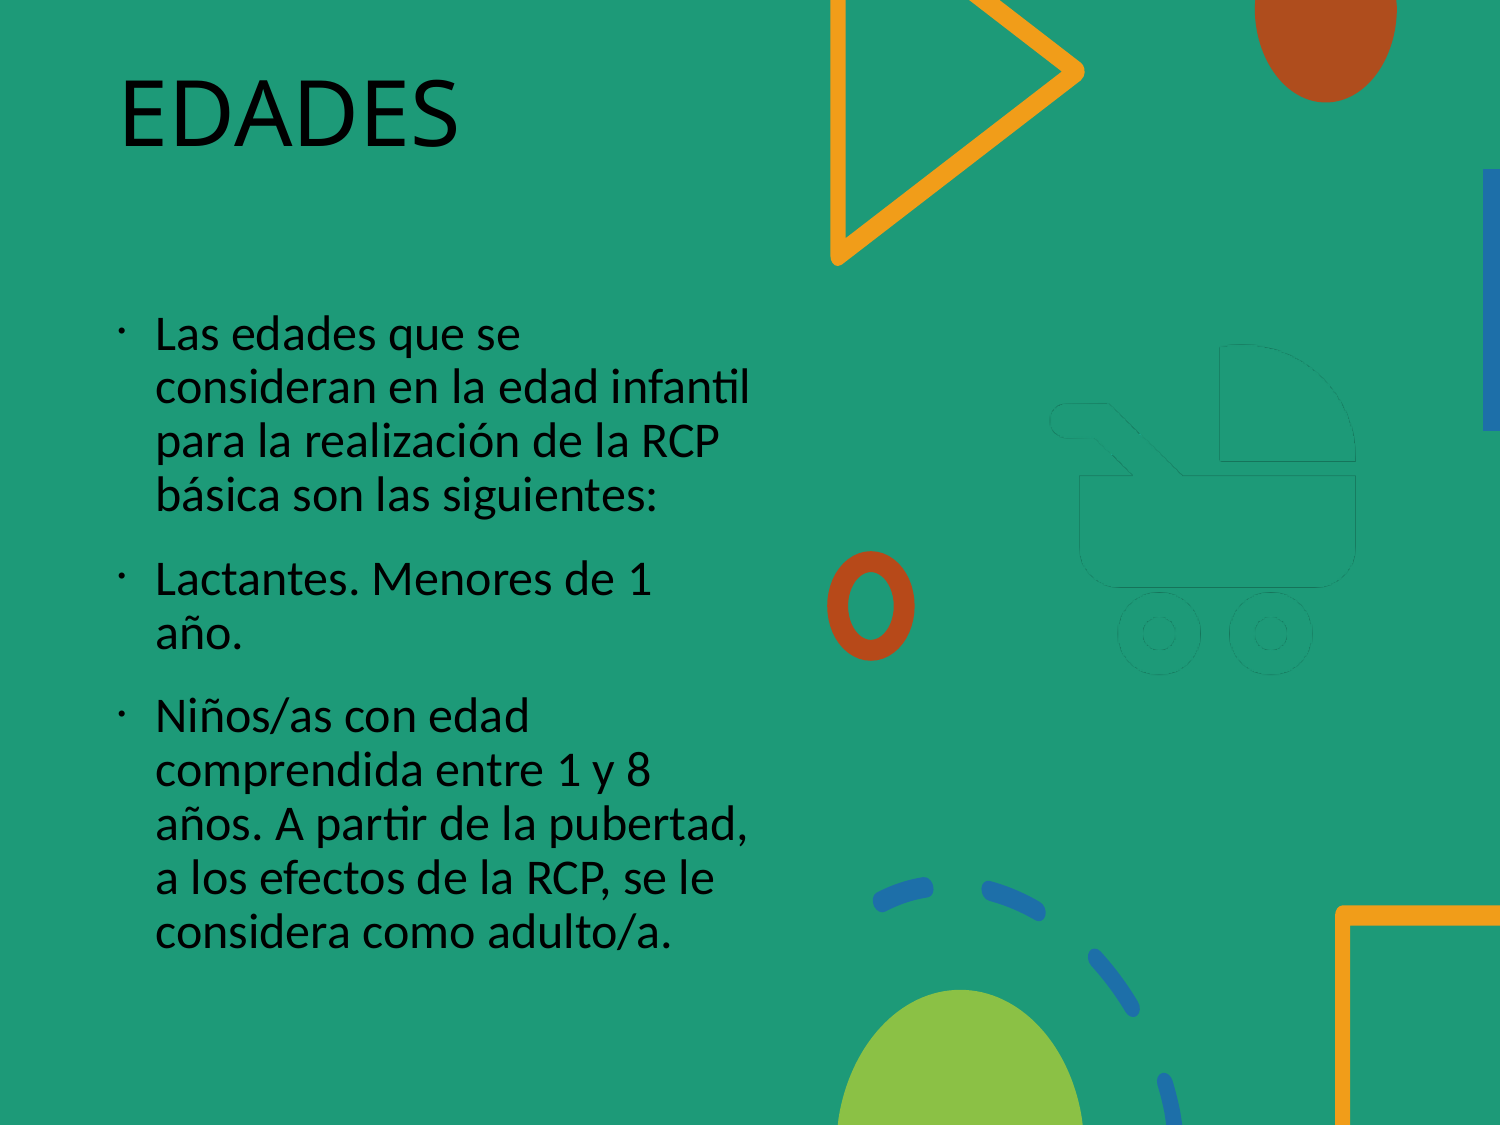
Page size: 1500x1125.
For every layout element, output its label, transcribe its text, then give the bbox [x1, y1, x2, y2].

title EDADES [103, 59, 767, 278]
text_box [0, 0, 1500, 1125]
picture [970, 277, 1436, 743]
list Las edades que se consideran en la edad infantil para la realización de la RCP básica son las siguientes: Lactantes. Menores de 1 año. Niños/as con edad comprendida entre 1 y 8 años. A partir de la pubertad, a los efectos de la RCP, se le considera como adulto/a. [103, 299, 767, 1014]
